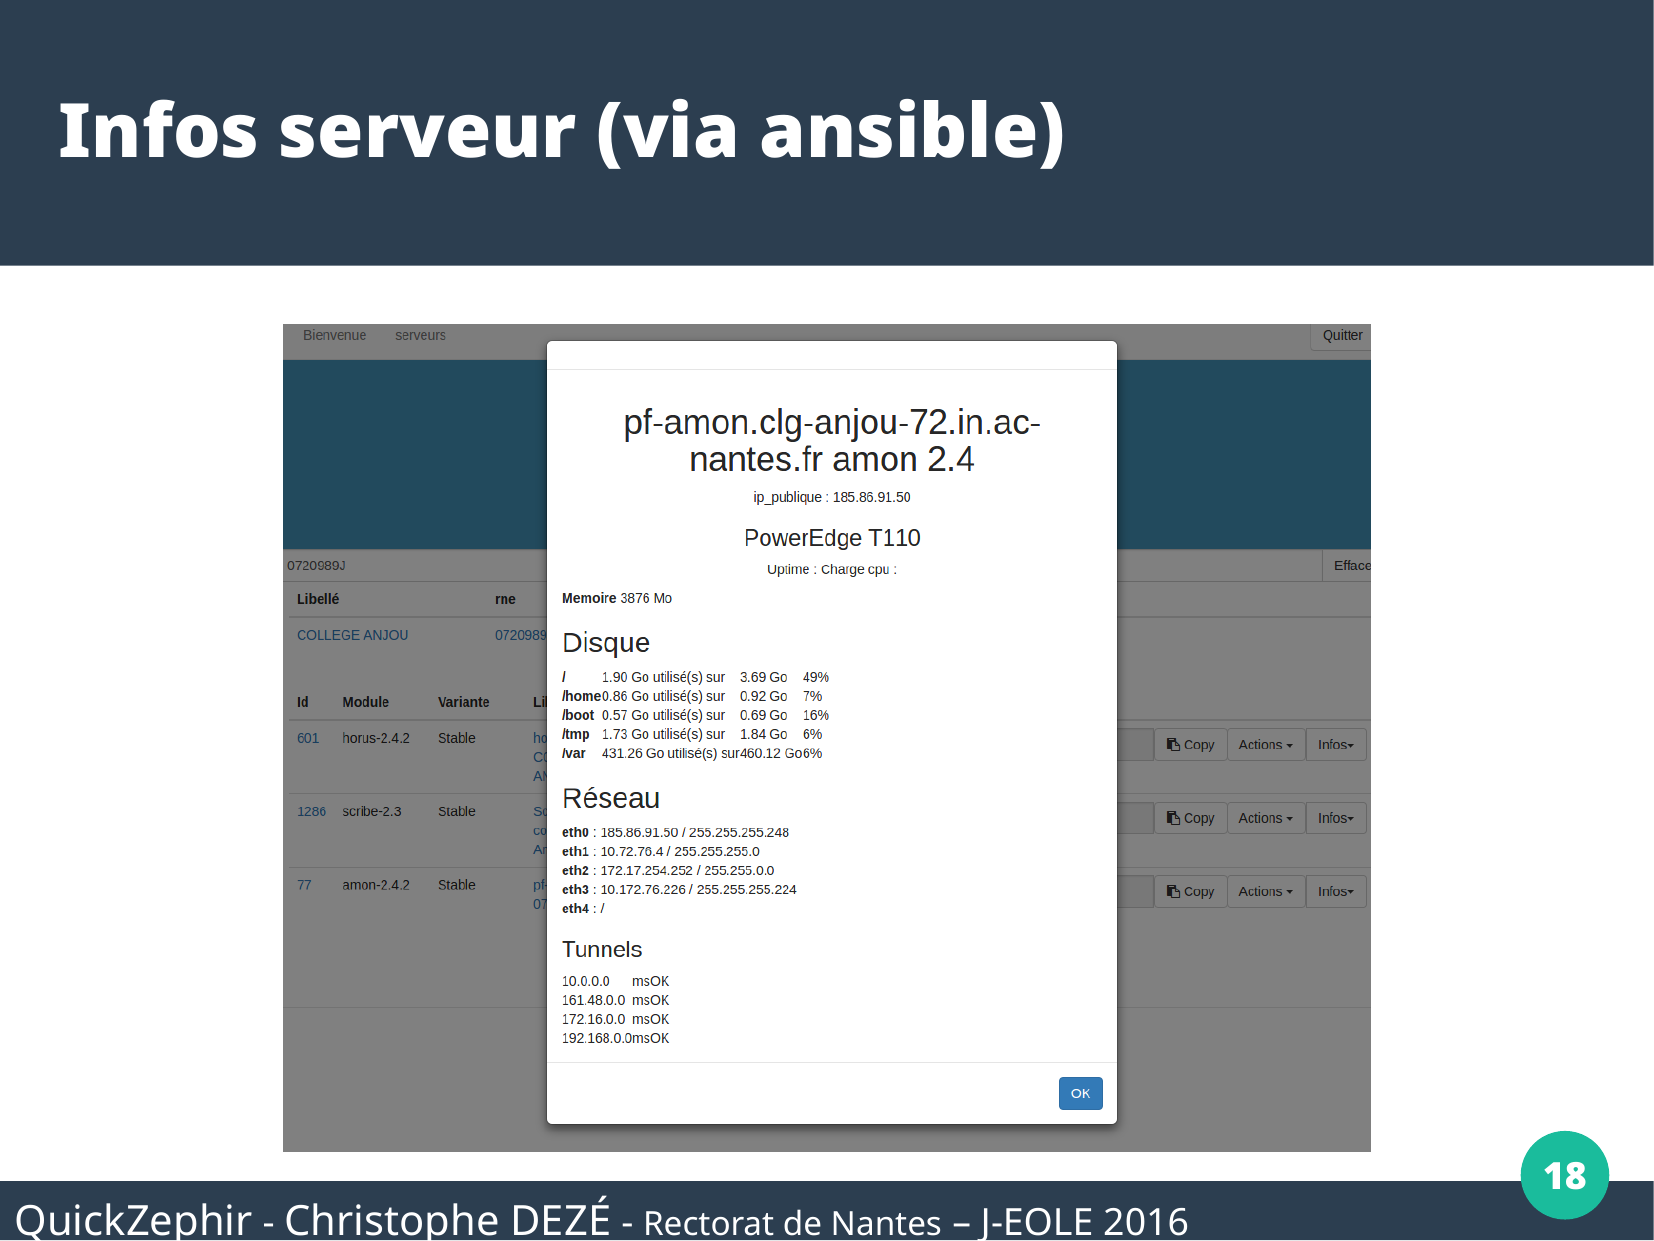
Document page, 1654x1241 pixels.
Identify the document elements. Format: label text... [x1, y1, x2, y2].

title Infos serveur (via ansible) [59, 49, 1595, 207]
picture [283, 324, 1371, 1152]
